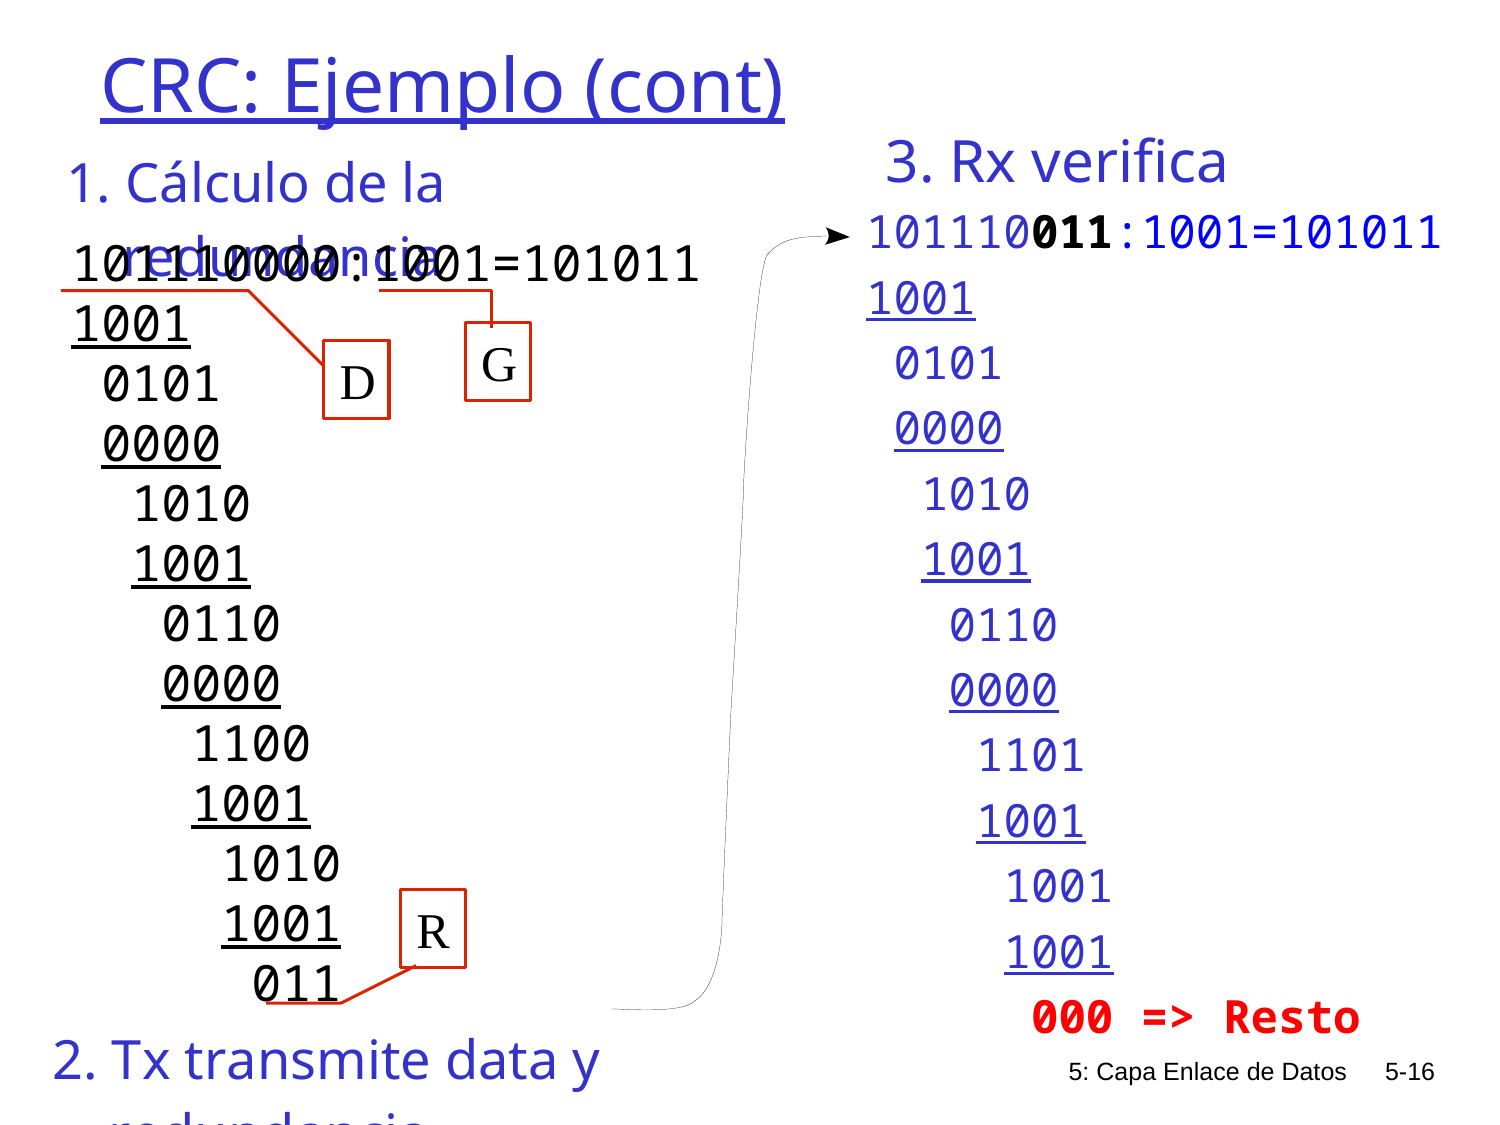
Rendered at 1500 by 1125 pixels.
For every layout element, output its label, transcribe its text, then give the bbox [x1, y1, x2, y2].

list 1. Cálculo de la redundancia [51, 137, 758, 236]
text_box 101110011:1001=101011 1001 0101 0000 1010 1001 0110 0000 1101 1001 1001 1001 000 => Resto [832, 195, 1500, 983]
text_box R [400, 889, 466, 968]
text_box G [465, 322, 531, 401]
text_box 101110000:1001=101011 1001 0101 0000 1010 1001 0110 0000 1100 1001 1010 1001 011 [56, 223, 732, 1014]
text_box D [323, 340, 389, 419]
list 2. Tx transmite data y redundancia [37, 1014, 907, 1113]
title CRC: Ejemplo (cont) [85, 0, 1361, 178]
text_box 3. Rx verifica [871, 115, 1500, 196]
